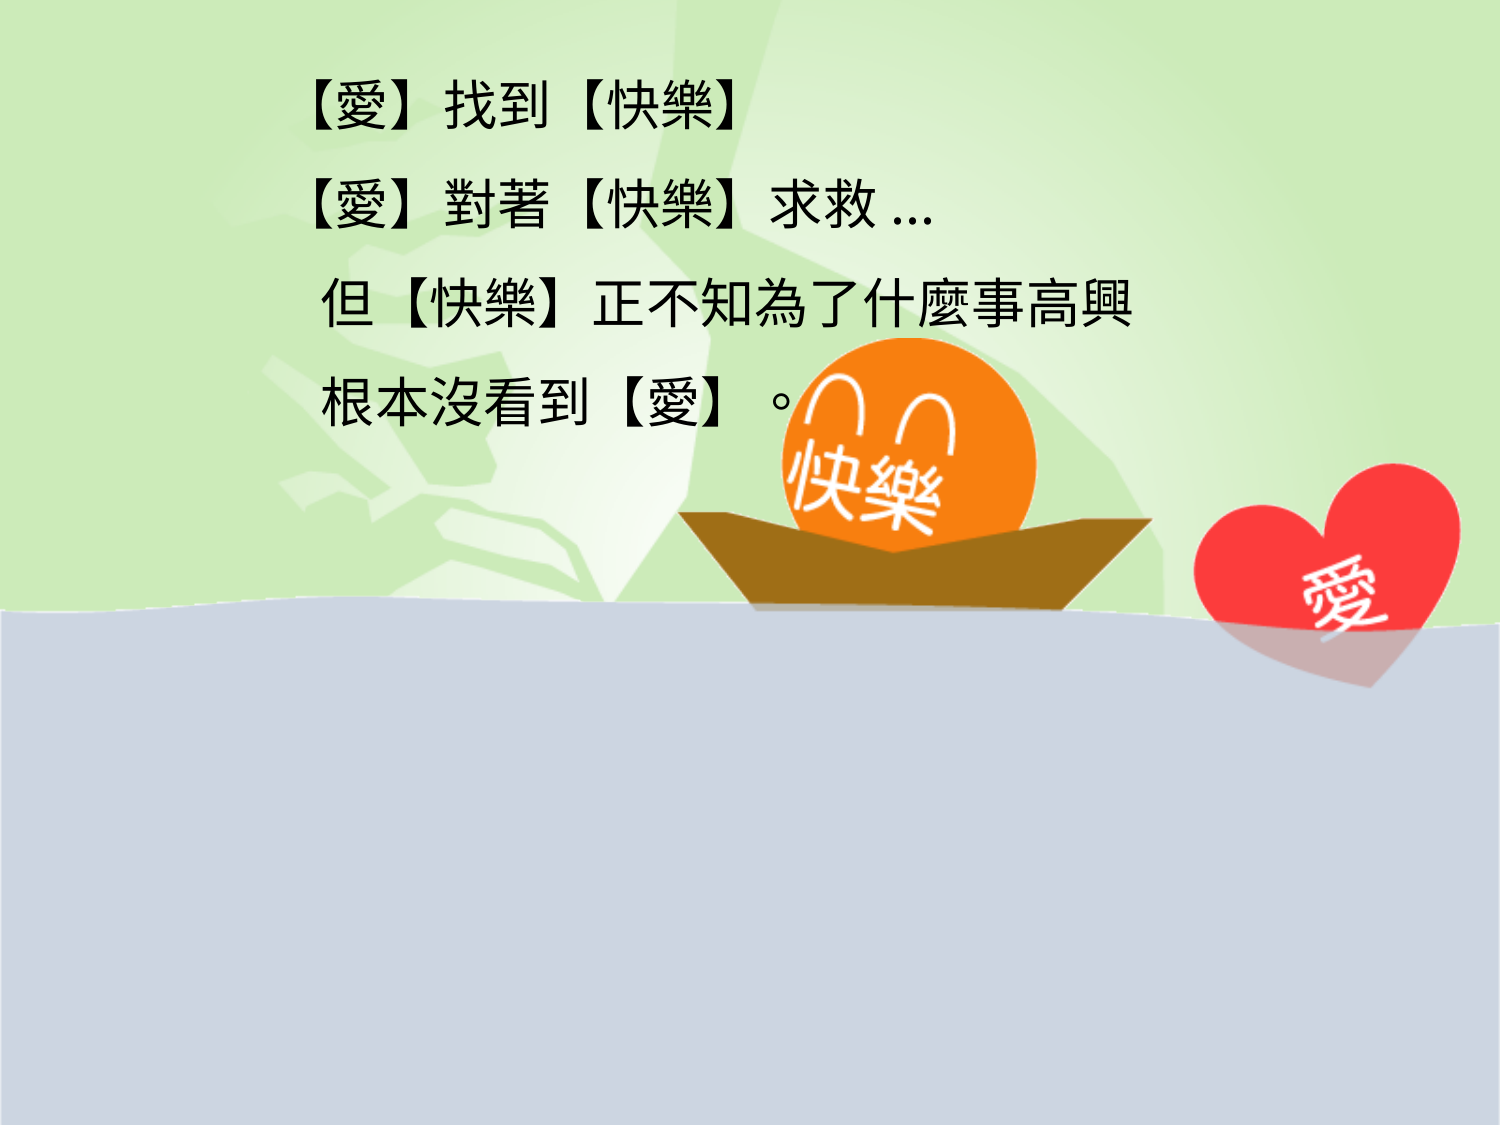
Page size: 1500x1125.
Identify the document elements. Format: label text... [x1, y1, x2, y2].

text_box 【愛】找到【快樂】 【愛】對著【快樂】求救... 但【快樂】正不知為了什麼事高興 根本沒看到【愛】。 [265, 64, 1329, 441]
picture [0, 0, 1500, 1125]
